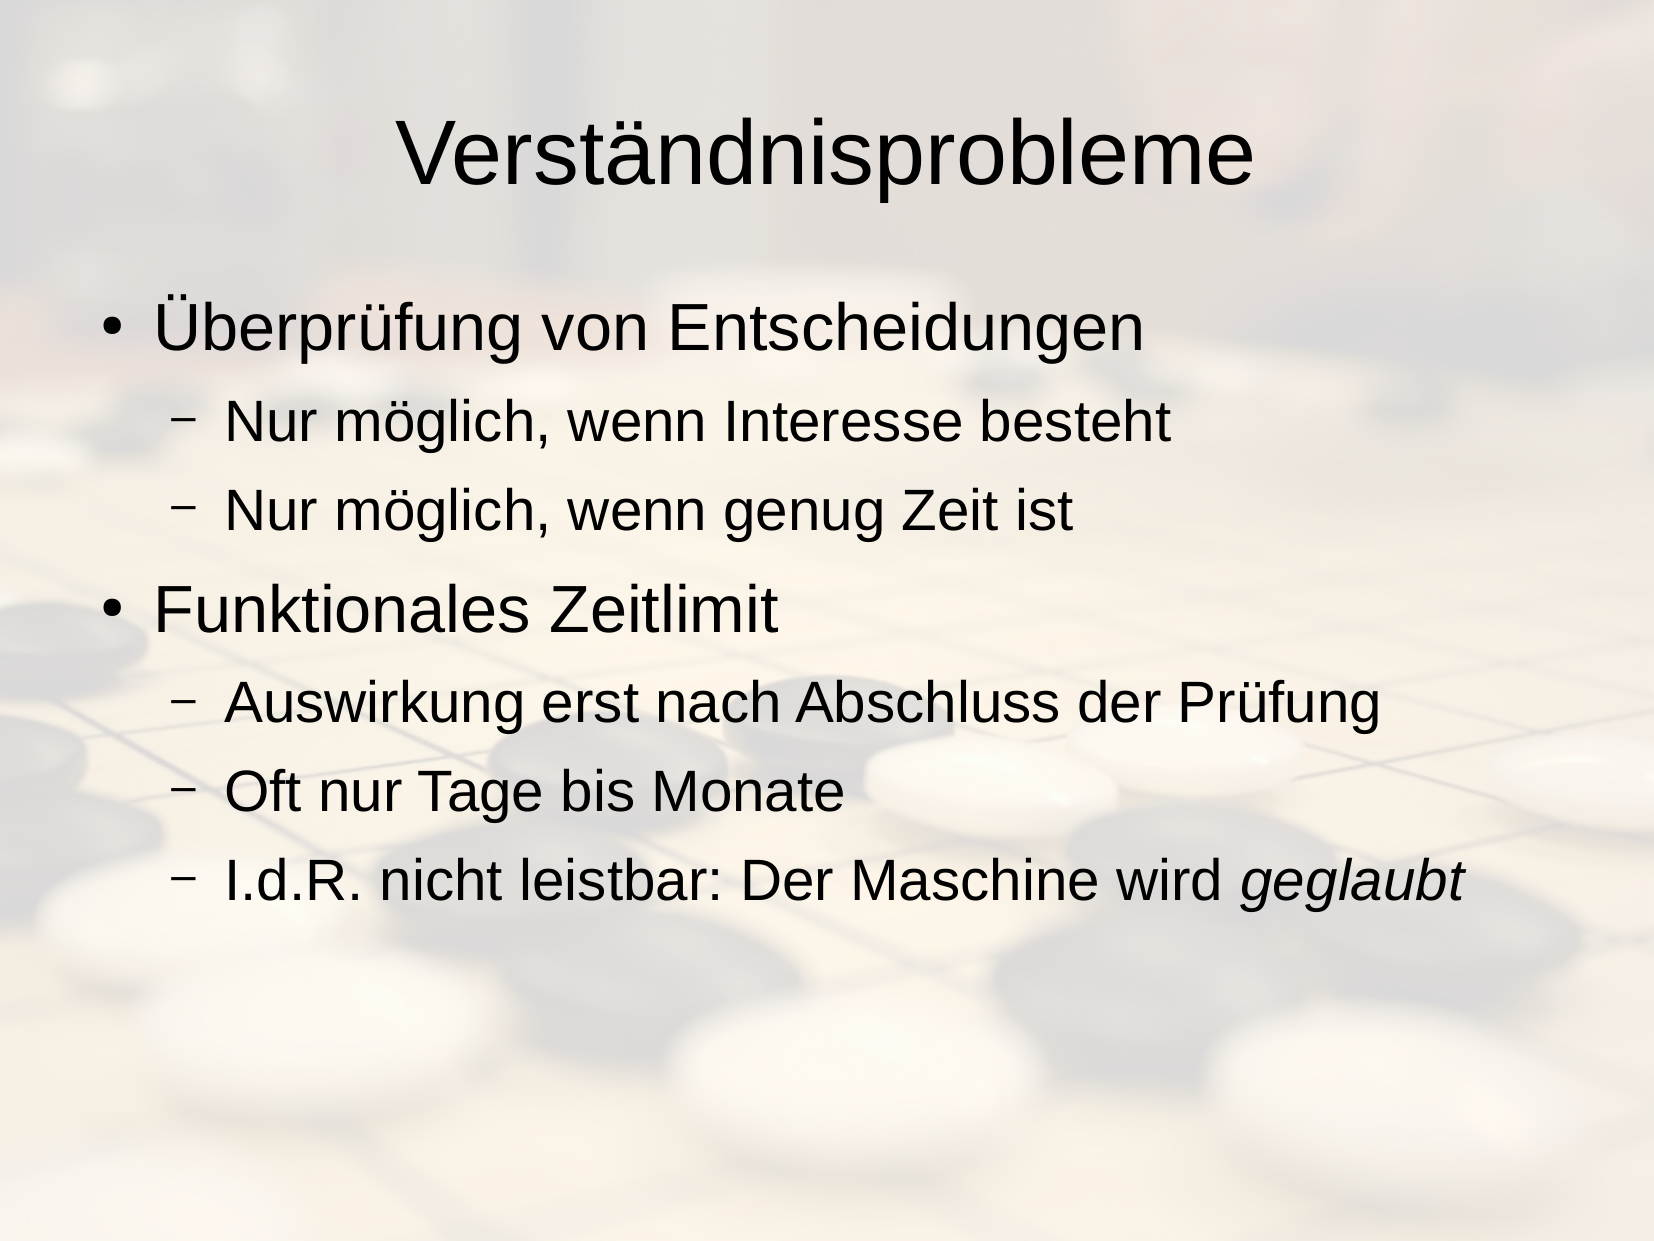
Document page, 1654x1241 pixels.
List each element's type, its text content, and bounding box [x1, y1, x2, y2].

title Verständnisprobleme [82, 49, 1571, 257]
list Überprüfung von Entscheidungen Nur möglich, wenn Interesse besteht Nur möglich, wenn genug Zeit ist Funktionales Zeitlimit Auswirkung erst nach Abschluss der Prüfung Oft nur Tage bis Monate I.d.R. nicht leistbar: Der Maschine wird geglaubt [82, 290, 1571, 1010]
